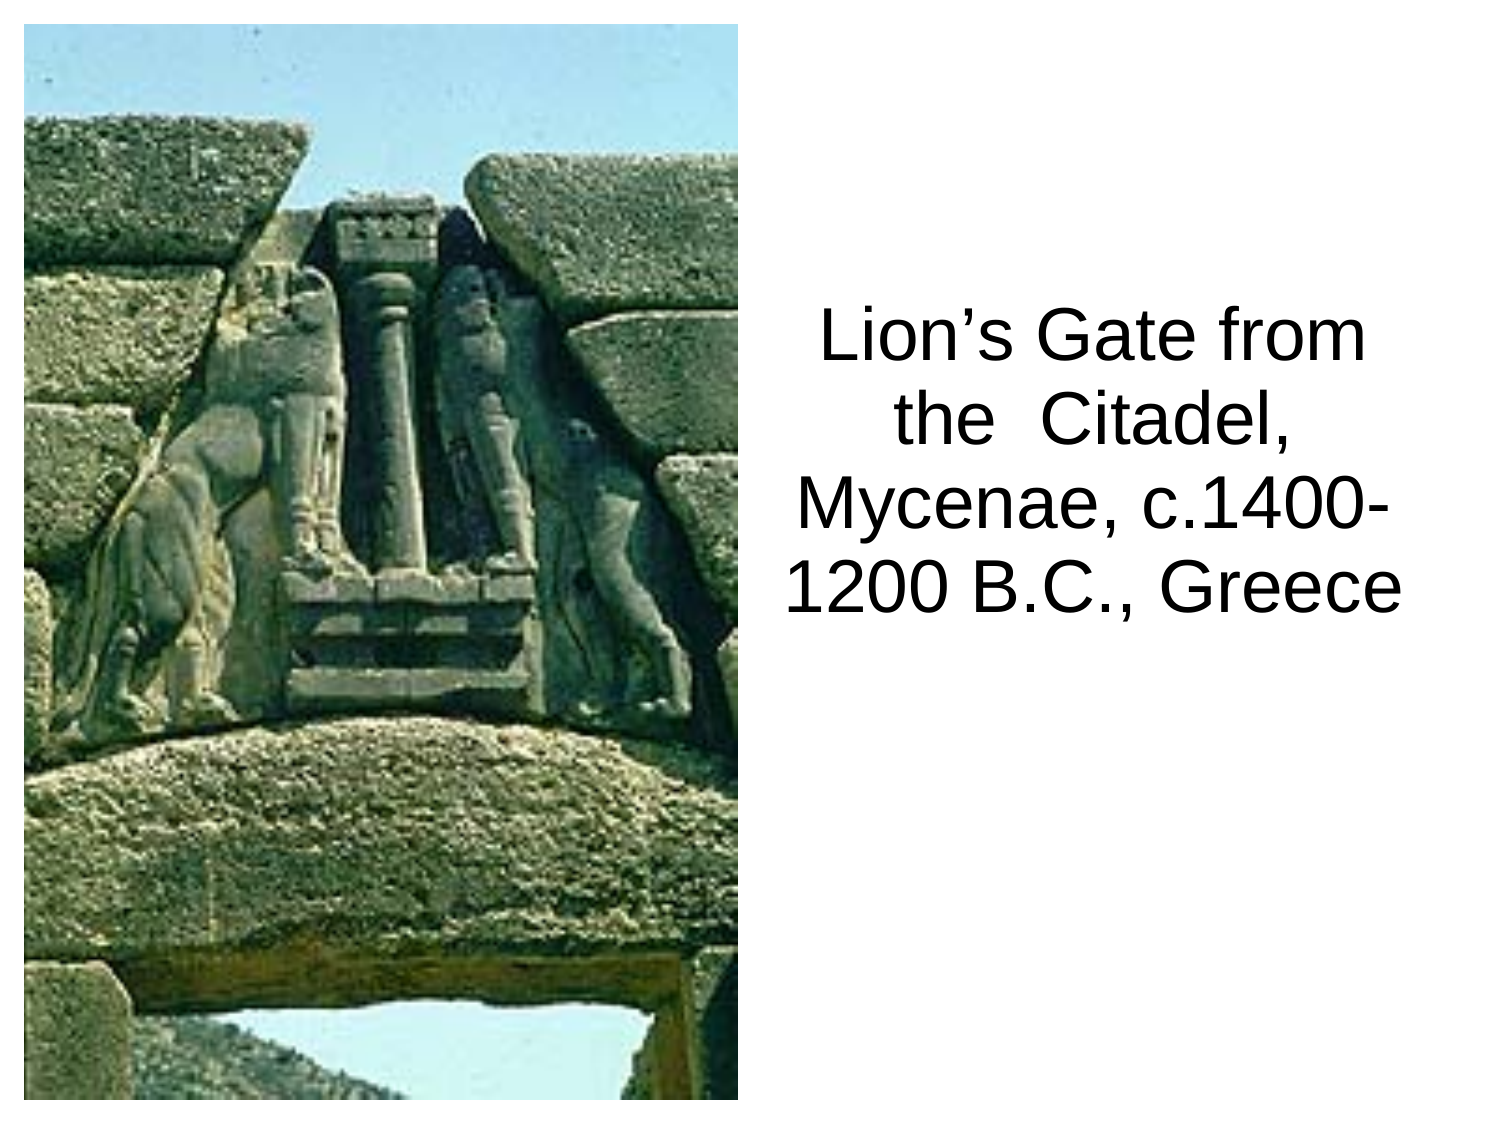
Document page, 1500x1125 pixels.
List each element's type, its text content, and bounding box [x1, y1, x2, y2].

title Lion’s Gate from the Citadel, Mycenae, c.1400-1200 B.C., Greece [762, 45, 1426, 876]
picture [24, 24, 738, 1101]
